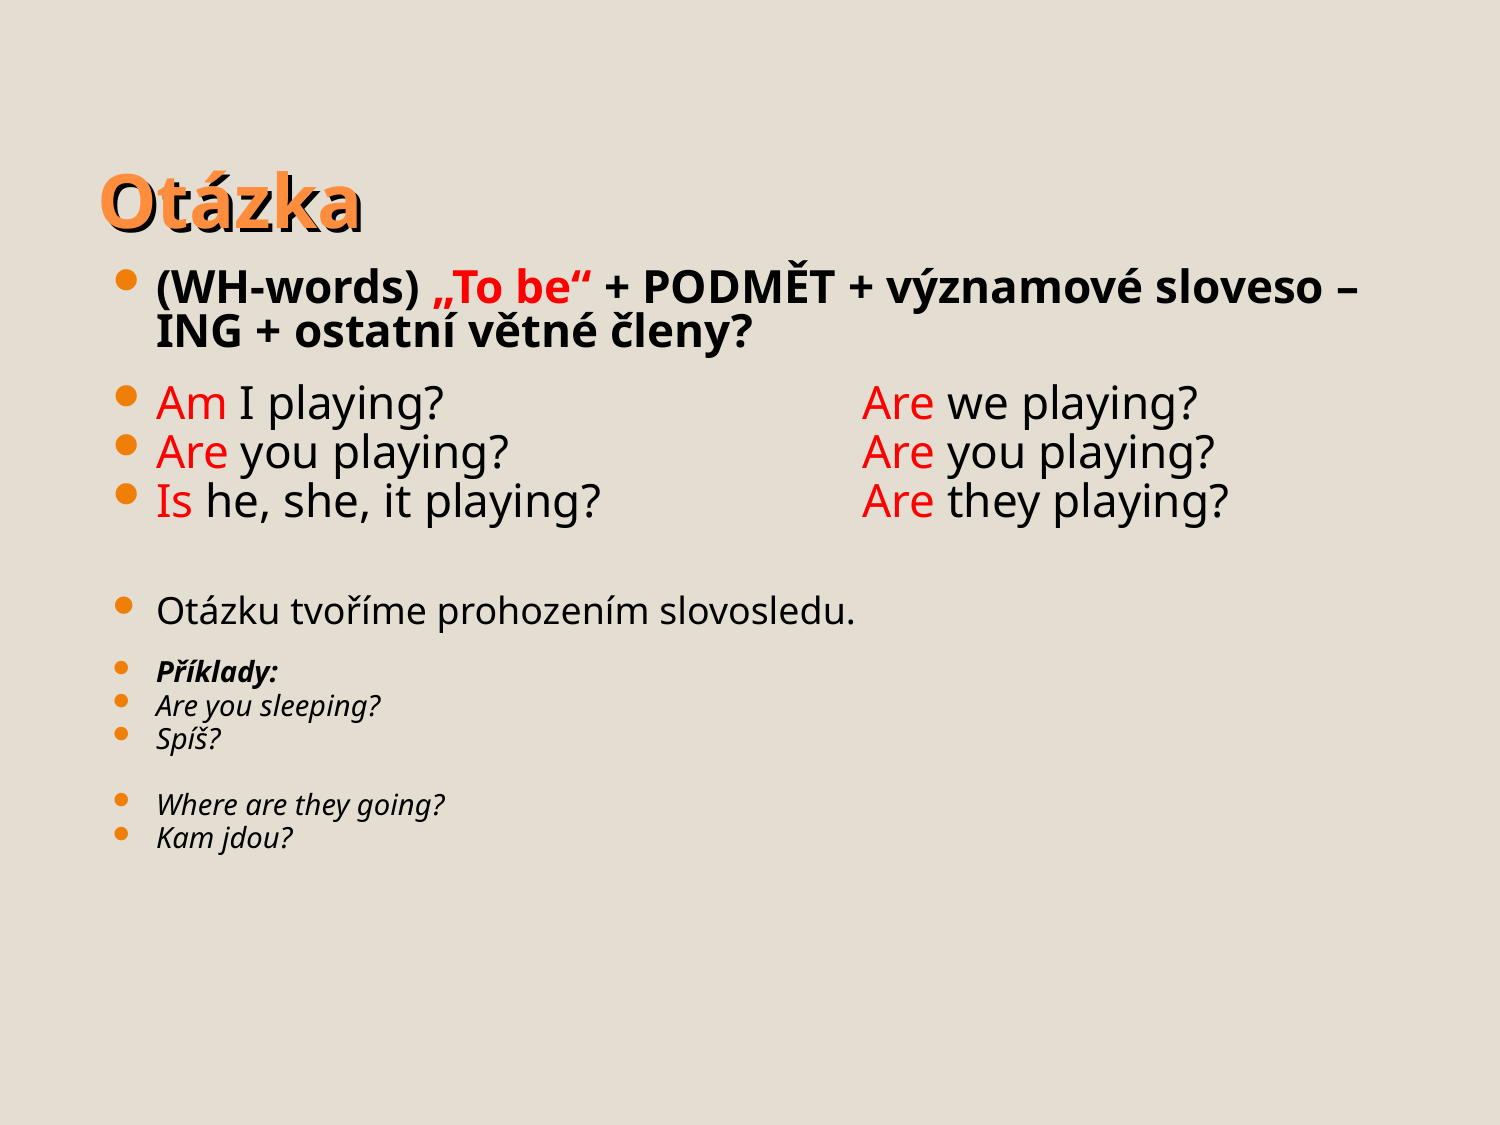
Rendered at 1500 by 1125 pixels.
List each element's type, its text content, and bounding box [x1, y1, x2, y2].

list (WH-words) „To be“ + PODMĚT + významové sloveso – ING + ostatní větné členy? Am I playing? Are we playing? Are you playing? Are you playing? Is he, she, it playing? Are they playing? Otázku tvoříme prohozením slovosledu. Příklady: Are you sleeping? Spíš? Where are they going? Kam jdou? [82, 253, 1426, 977]
title Otázka [82, 78, 1426, 251]
